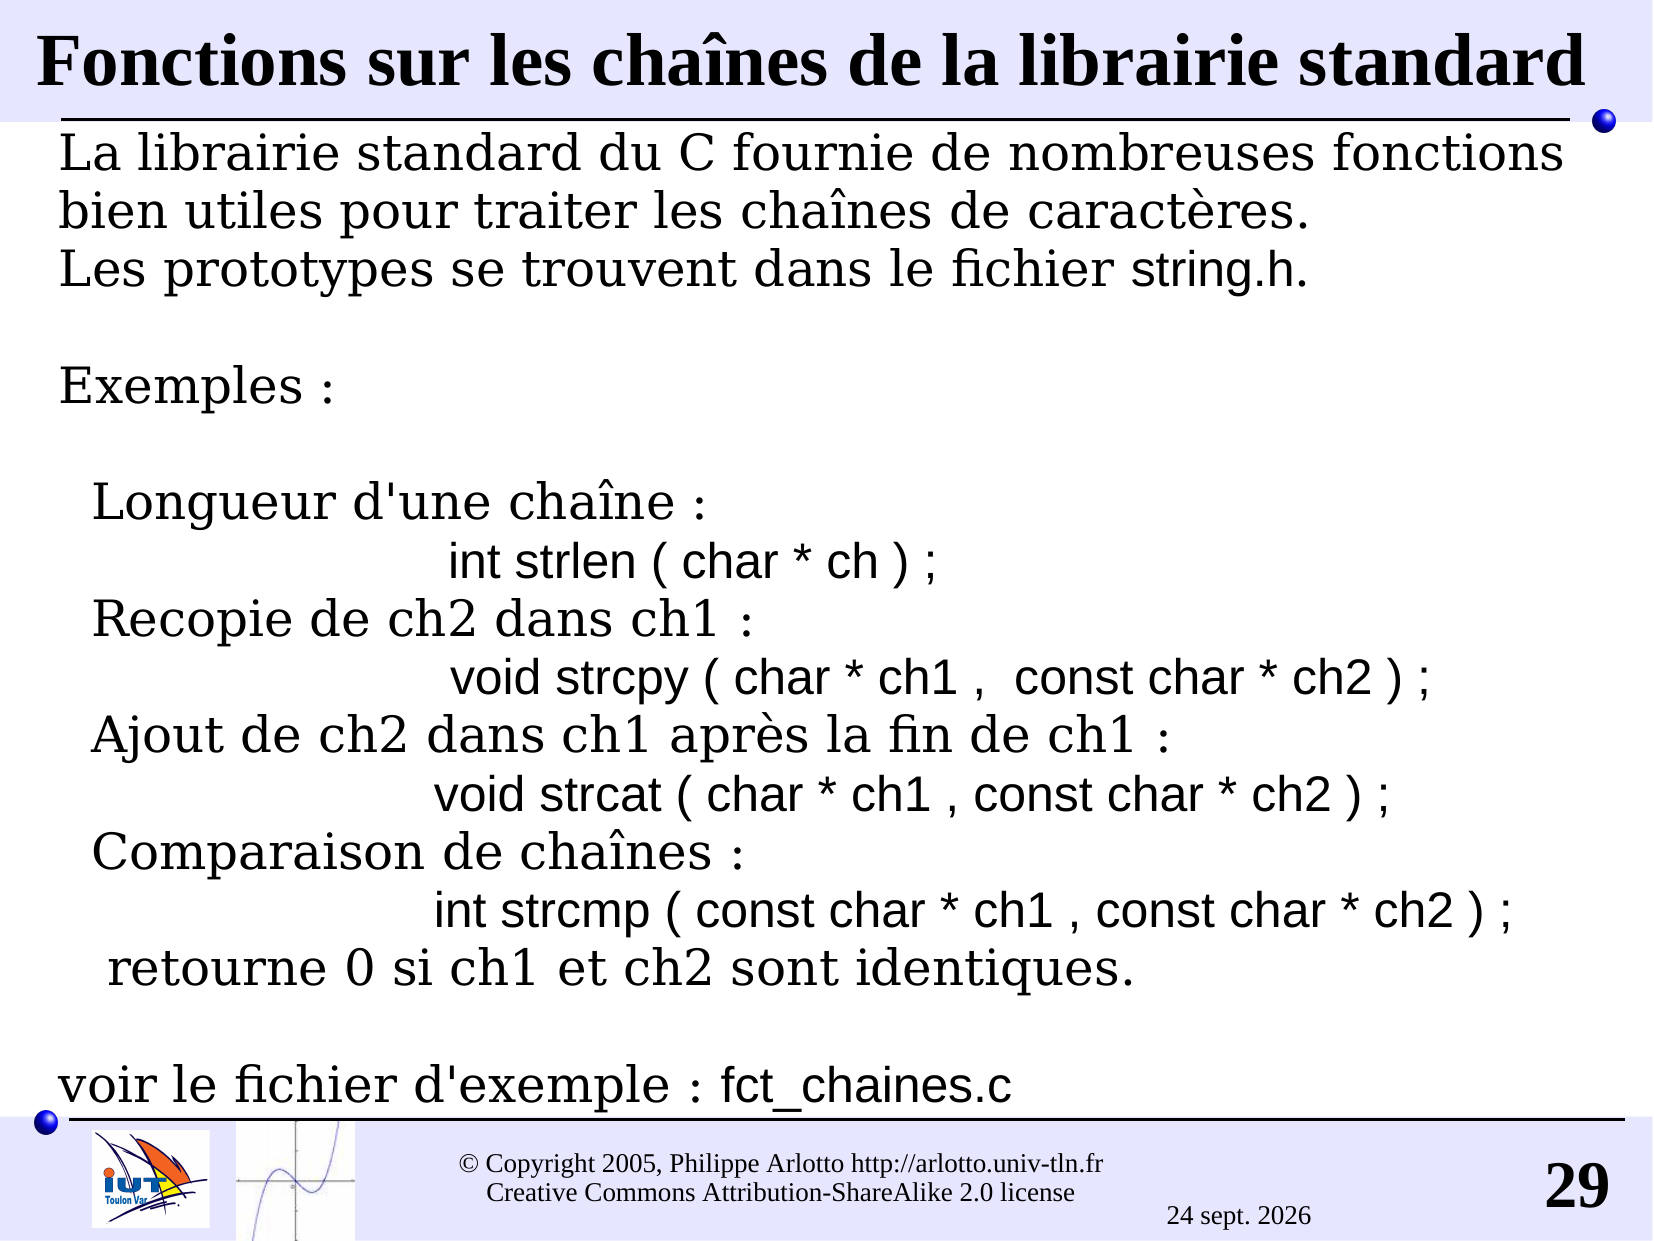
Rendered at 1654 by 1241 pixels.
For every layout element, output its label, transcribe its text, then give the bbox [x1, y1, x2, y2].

title Fonctions sur les chaînes de la librairie standard [0, 14, 1625, 107]
text_box La librairie standard du C fournie de nombreuses fonctions bien utiles pour traiter les chaînes de caractères. Les prototypes se trouvent dans le fichier string.h. Exemples : Longueur d'une chaîne : int strlen ( char * ch ) ; Recopie de ch2 dans ch1 : void strcpy ( char * ch1 , const char * ch2 ) ; Ajout de ch2 dans ch1 après la fin de ch1 : void strcat ( char * ch1 , const char * ch2 ) ; Comparaison de chaînes : int strcmp ( const char * ch1 , const char * ch2 ) ; retourne 0 si ch1 et ch2 sont identiques. voir le fichier d'exemple : fct_chaines.c [59, 124, 1567, 1114]
picture [236, 1121, 355, 1241]
